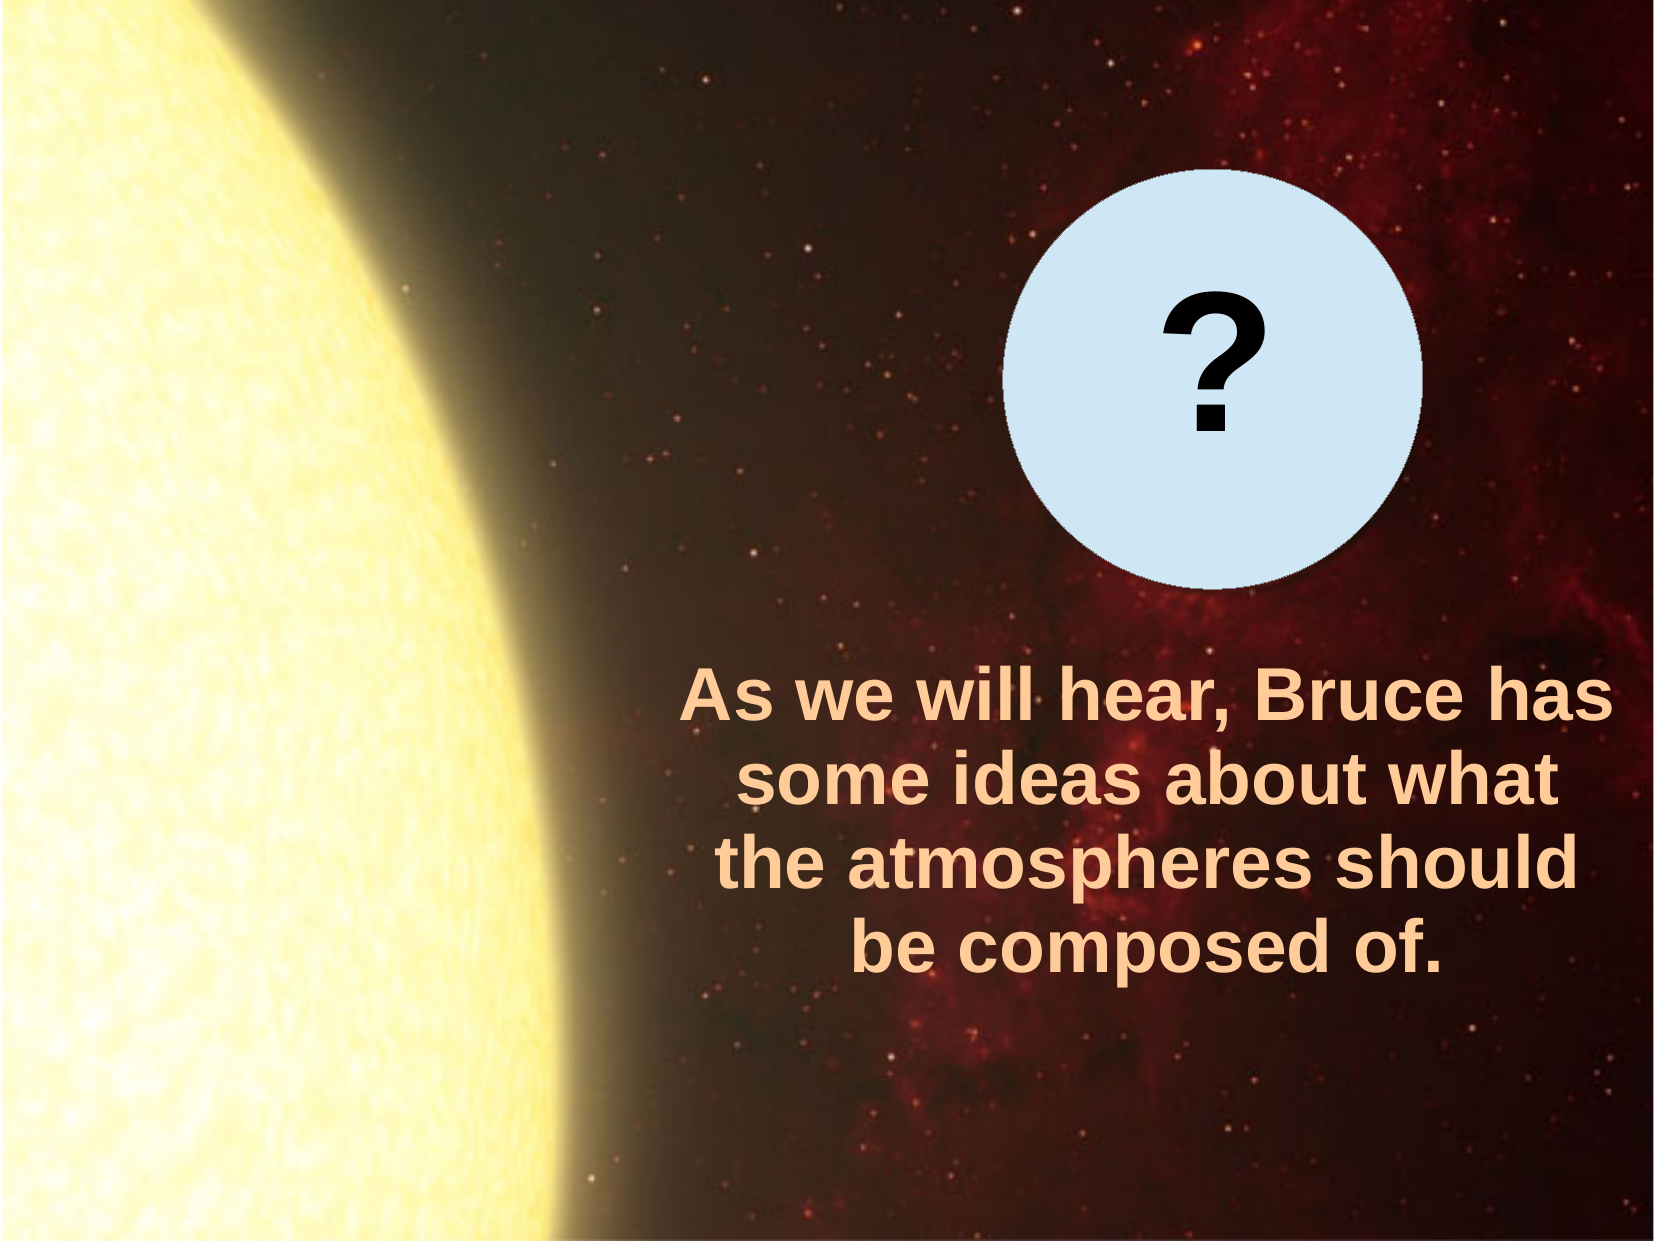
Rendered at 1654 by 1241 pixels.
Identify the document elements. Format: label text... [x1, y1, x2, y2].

text_box ? [1139, 243, 1292, 482]
text_box As we will hear, Bruce has some ideas about what the atmospheres should be composed of. [660, 645, 1636, 996]
text_box [1002, 169, 1423, 590]
picture [1, 0, 1654, 1241]
